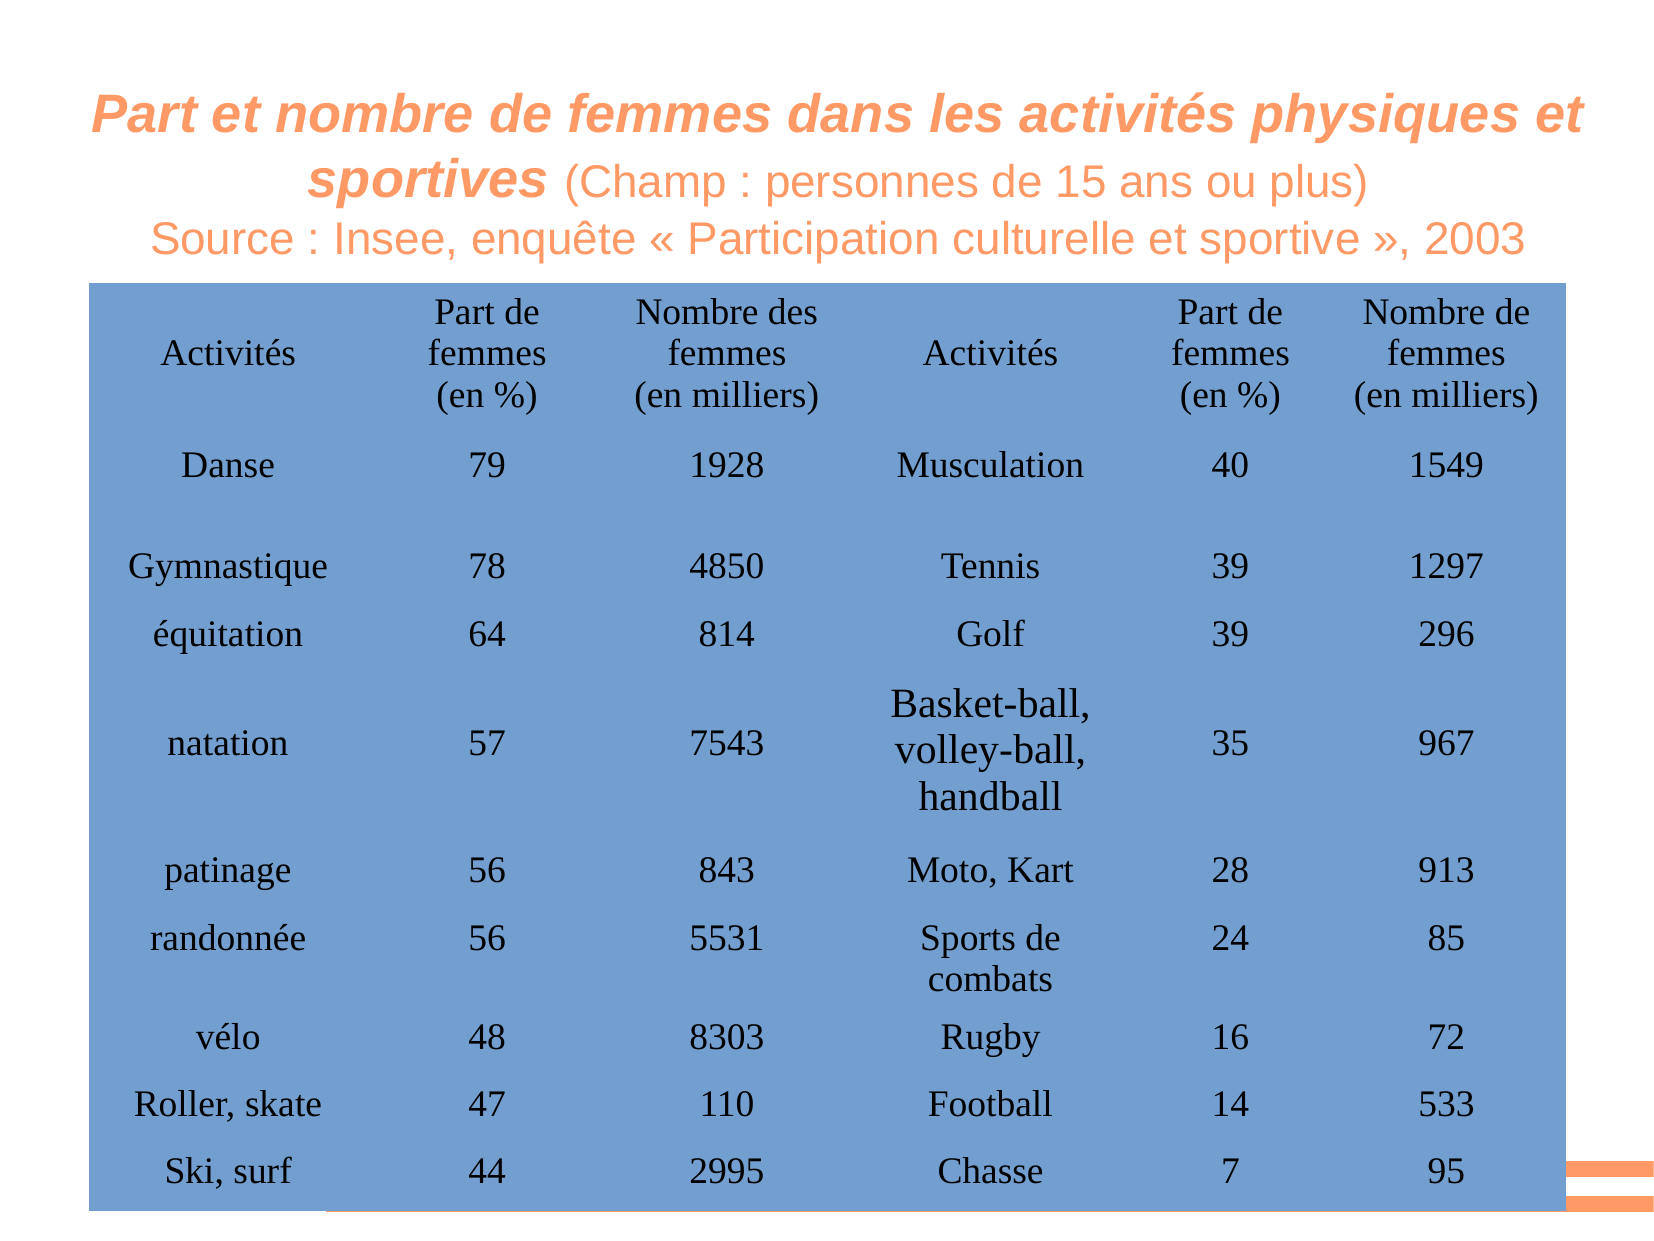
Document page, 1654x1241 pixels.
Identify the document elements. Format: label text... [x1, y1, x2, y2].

title Part et nombre de femmes dans les activités physiques et sportives (Champ : personnes de 15 ans ou plus) Source : Insee, enquête « Participation culturelle et sportive », 2003 [70, 46, 1607, 296]
table_cell Danse [89, 436, 367, 538]
table_cell Rugby [847, 1008, 1134, 1076]
table_cell Gymnastique [89, 538, 367, 605]
table_header Nombre des femmes (en milliers) [607, 283, 847, 436]
table_cell 48 [367, 1008, 607, 1076]
table_cell Tennis [847, 538, 1134, 605]
table_cell 56 [367, 842, 607, 909]
table_cell équitation [89, 605, 367, 673]
table_cell 78 [367, 538, 607, 605]
table_cell Basket-ball, volley-ball, handball [847, 673, 1134, 842]
table_cell 16 [1134, 1008, 1326, 1076]
table_header Activités [847, 283, 1134, 436]
table_cell 57 [367, 673, 607, 842]
table_cell 85 [1326, 909, 1566, 1008]
table_cell 5531 [607, 909, 847, 1008]
table_cell 95 [1326, 1143, 1566, 1211]
table_cell 110 [607, 1076, 847, 1143]
table_cell 1297 [1326, 538, 1566, 605]
table_cell 1928 [607, 436, 847, 538]
table_cell Sports de combats [847, 909, 1134, 1008]
table_header Part de femmes (en %) [1134, 283, 1326, 436]
table_cell 39 [1134, 605, 1326, 673]
table_cell 14 [1134, 1076, 1326, 1143]
table_cell 8303 [607, 1008, 847, 1076]
table_cell Moto, Kart [847, 842, 1134, 909]
table_cell 4850 [607, 538, 847, 605]
table_cell Ski, surf [89, 1143, 367, 1211]
table_cell randonnée [89, 909, 367, 1008]
table_cell 47 [367, 1076, 607, 1143]
table_header Part de femmes (en %) [367, 283, 607, 436]
table_cell 533 [1326, 1076, 1566, 1143]
table_cell 7 [1134, 1143, 1326, 1211]
table_cell Musculation [847, 436, 1134, 538]
table_cell 2995 [607, 1143, 847, 1211]
table_cell 40 [1134, 436, 1326, 538]
table_cell 56 [367, 909, 607, 1008]
table_cell vélo [89, 1008, 367, 1076]
table_cell 7543 [607, 673, 847, 842]
table_cell patinage [89, 842, 367, 909]
table_cell 72 [1326, 1008, 1566, 1076]
table_cell 814 [607, 605, 847, 673]
table_header Nombre de femmes (en milliers) [1326, 283, 1566, 436]
table_cell 39 [1134, 538, 1326, 605]
table_cell 79 [367, 436, 607, 538]
table_header Activités [89, 283, 367, 436]
table_cell 28 [1134, 842, 1326, 909]
table_cell 1549 [1326, 436, 1566, 538]
table_cell Golf [847, 605, 1134, 673]
table_cell 913 [1326, 842, 1566, 909]
table_cell Chasse [847, 1143, 1134, 1211]
table_cell 64 [367, 605, 607, 673]
table_cell 44 [367, 1143, 607, 1211]
table_cell 24 [1134, 909, 1326, 1008]
table_cell natation [89, 673, 367, 842]
table_cell 35 [1134, 673, 1326, 842]
table_cell Roller, skate [89, 1076, 367, 1143]
table_cell 967 [1326, 673, 1566, 842]
table_cell 296 [1326, 605, 1566, 673]
table_cell Football [847, 1076, 1134, 1143]
table_cell 843 [607, 842, 847, 909]
